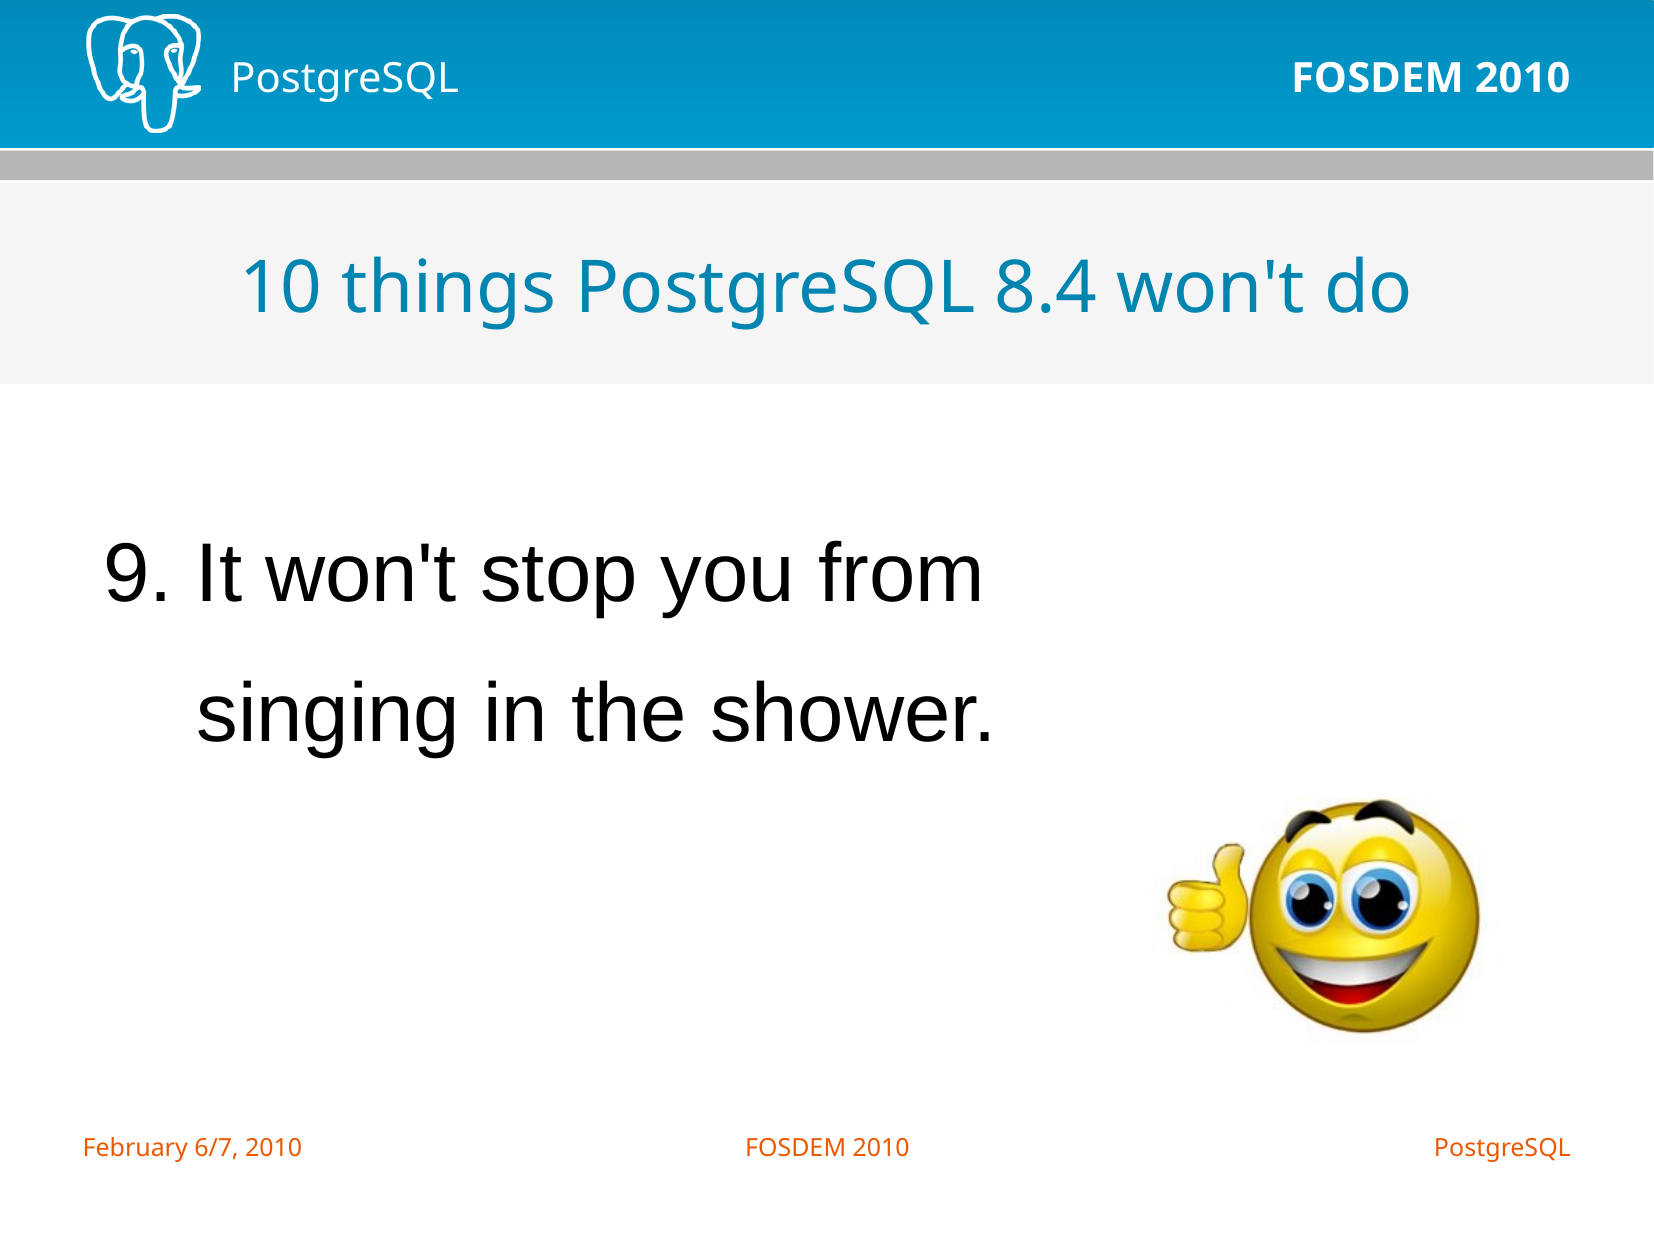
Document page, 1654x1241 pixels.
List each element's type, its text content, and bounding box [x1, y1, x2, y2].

picture [87, 15, 200, 132]
picture [1151, 776, 1506, 1063]
title 10 things PostgreSQL 8.4 won't do [82, 208, 1571, 362]
text_box 9. It won't stop you from singing in the shower. [88, 472, 1536, 720]
